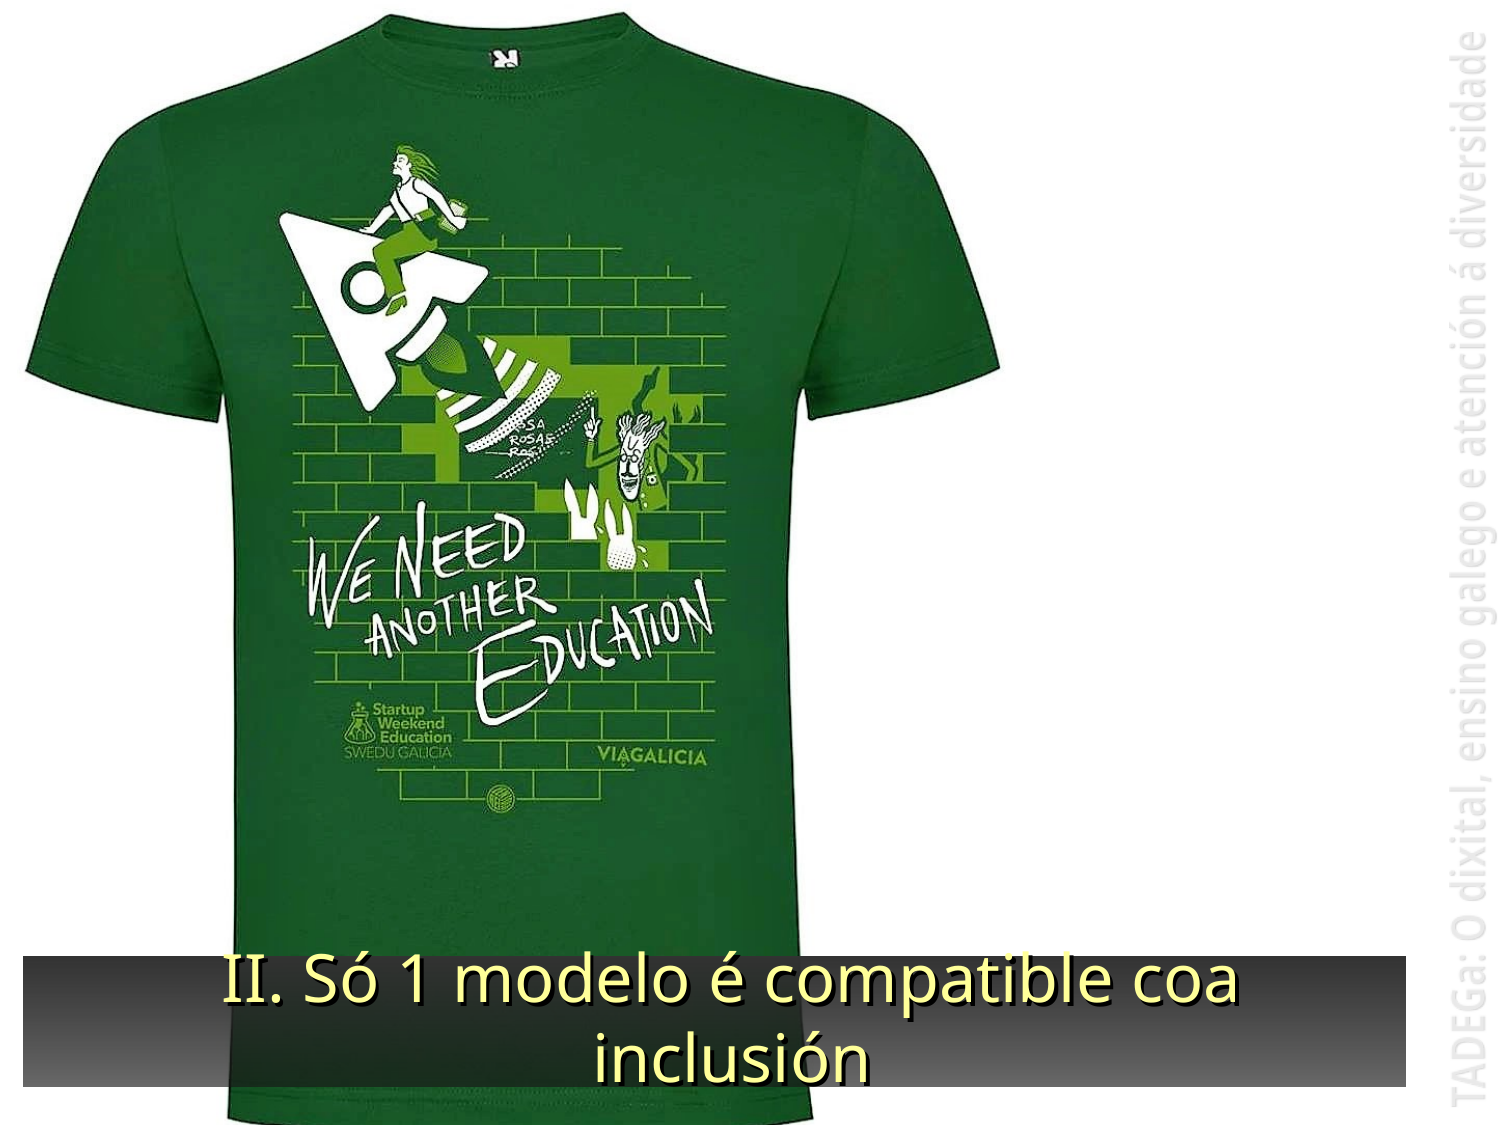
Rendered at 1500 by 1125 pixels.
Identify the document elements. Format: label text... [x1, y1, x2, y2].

text_box [815, 1075, 1406, 1087]
text_box [23, 956, 672, 1087]
picture [0, 0, 1500, 1125]
title II. Só 1 modelo é compatible coa inclusión [59, 956, 1406, 1075]
text_box [762, 1075, 811, 1087]
text_box [665, 1075, 718, 1087]
text_box [723, 1075, 755, 1087]
